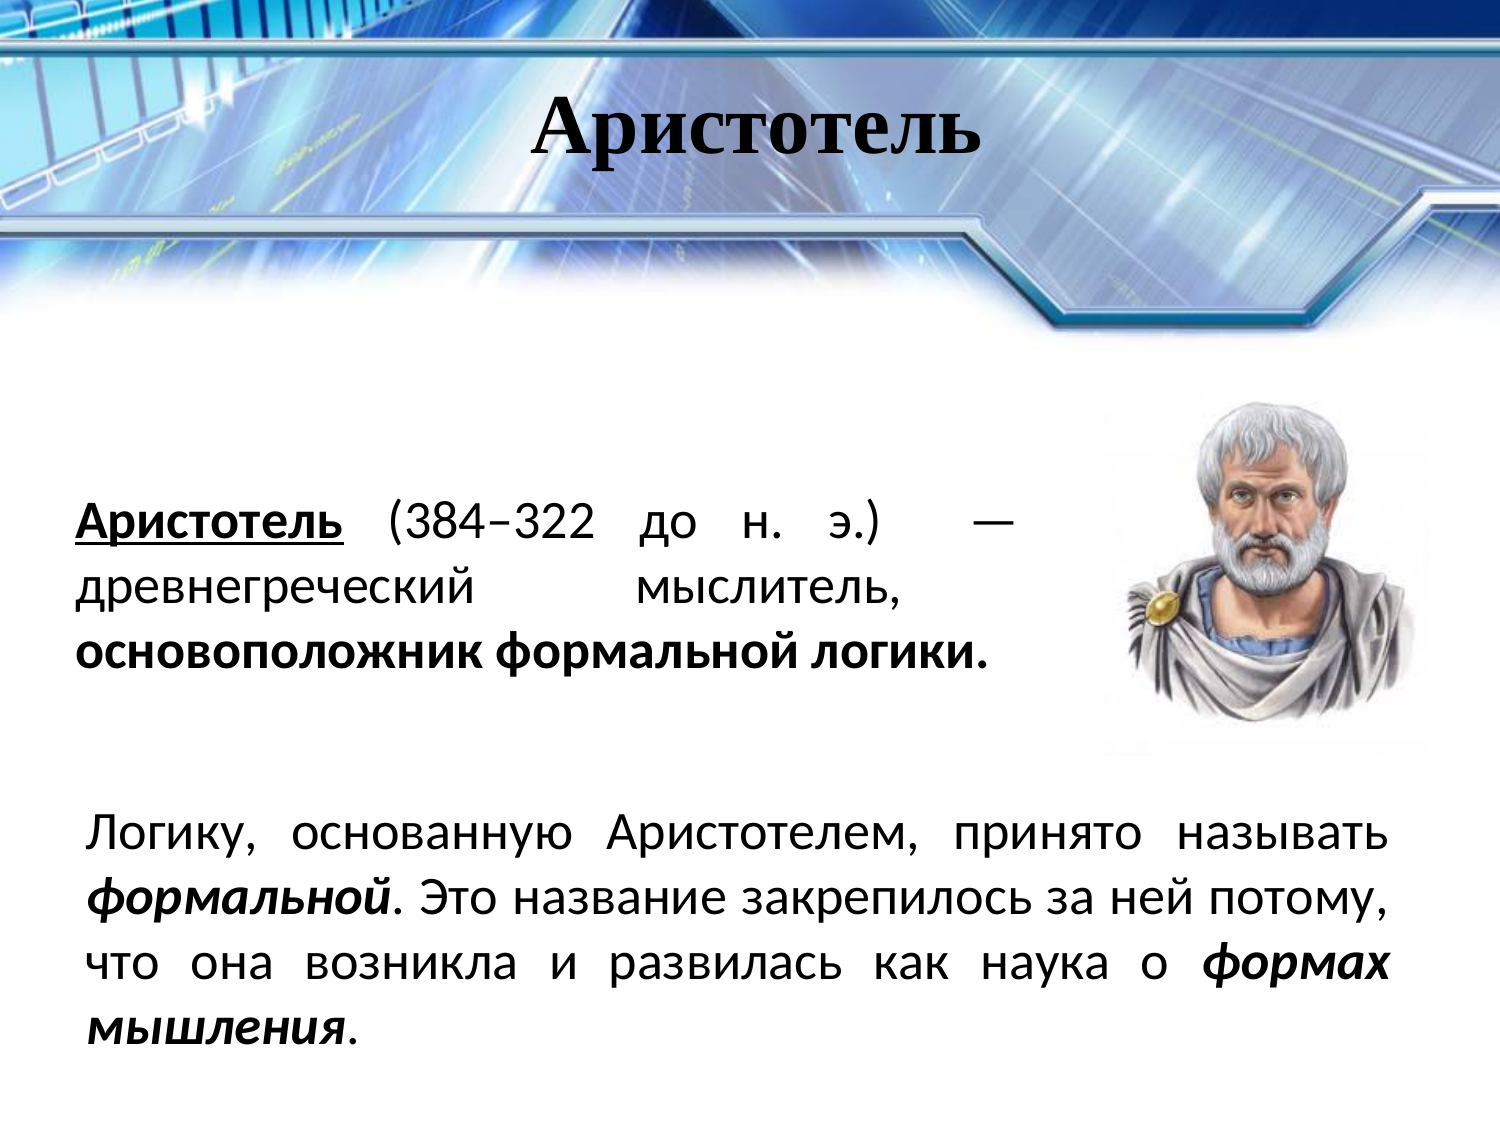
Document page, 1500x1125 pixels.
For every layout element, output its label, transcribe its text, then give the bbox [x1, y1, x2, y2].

picture [0, 0, 1500, 1125]
subtitle Аристотель (384–322 до н. э.) — древнегреческий мыслитель, основоположник формальной логики. [75, 484, 1063, 768]
text_box Аристотель [88, 60, 1425, 179]
text_box Логику, основанную Аристотелем, принято называть формальной. Это название закрепилось за ней потому, что она возникла и развилась как наука о формах мышления. [70, 788, 1406, 1063]
